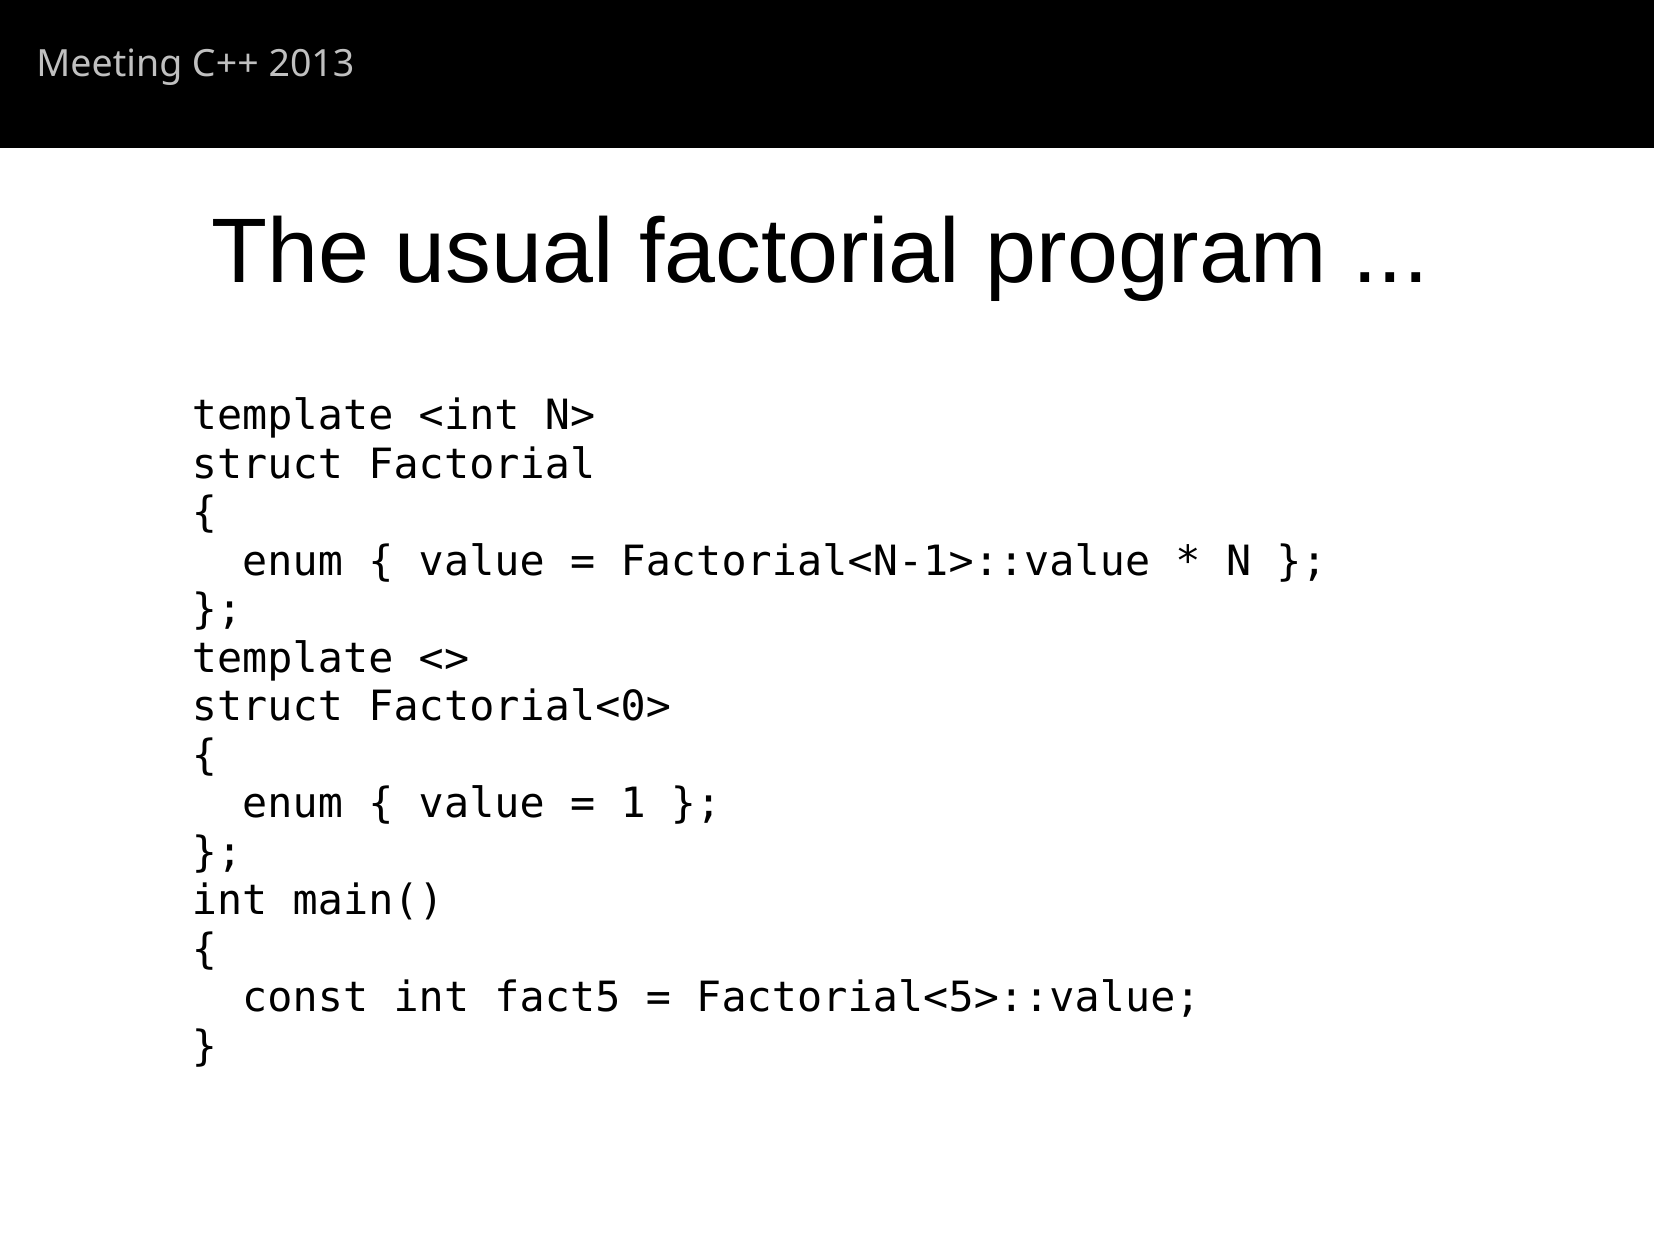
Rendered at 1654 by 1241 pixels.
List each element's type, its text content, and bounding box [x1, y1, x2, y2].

title The usual factorial program ... [76, 147, 1565, 355]
text_box template <int N> struct Factorial { enum { value = Factorial<N-1>::value * N }; }; template <> struct Factorial<0> { enum { value = 1 }; }; int main() { const int fact5 = Factorial<5>::value; } [177, 383, 1344, 1078]
